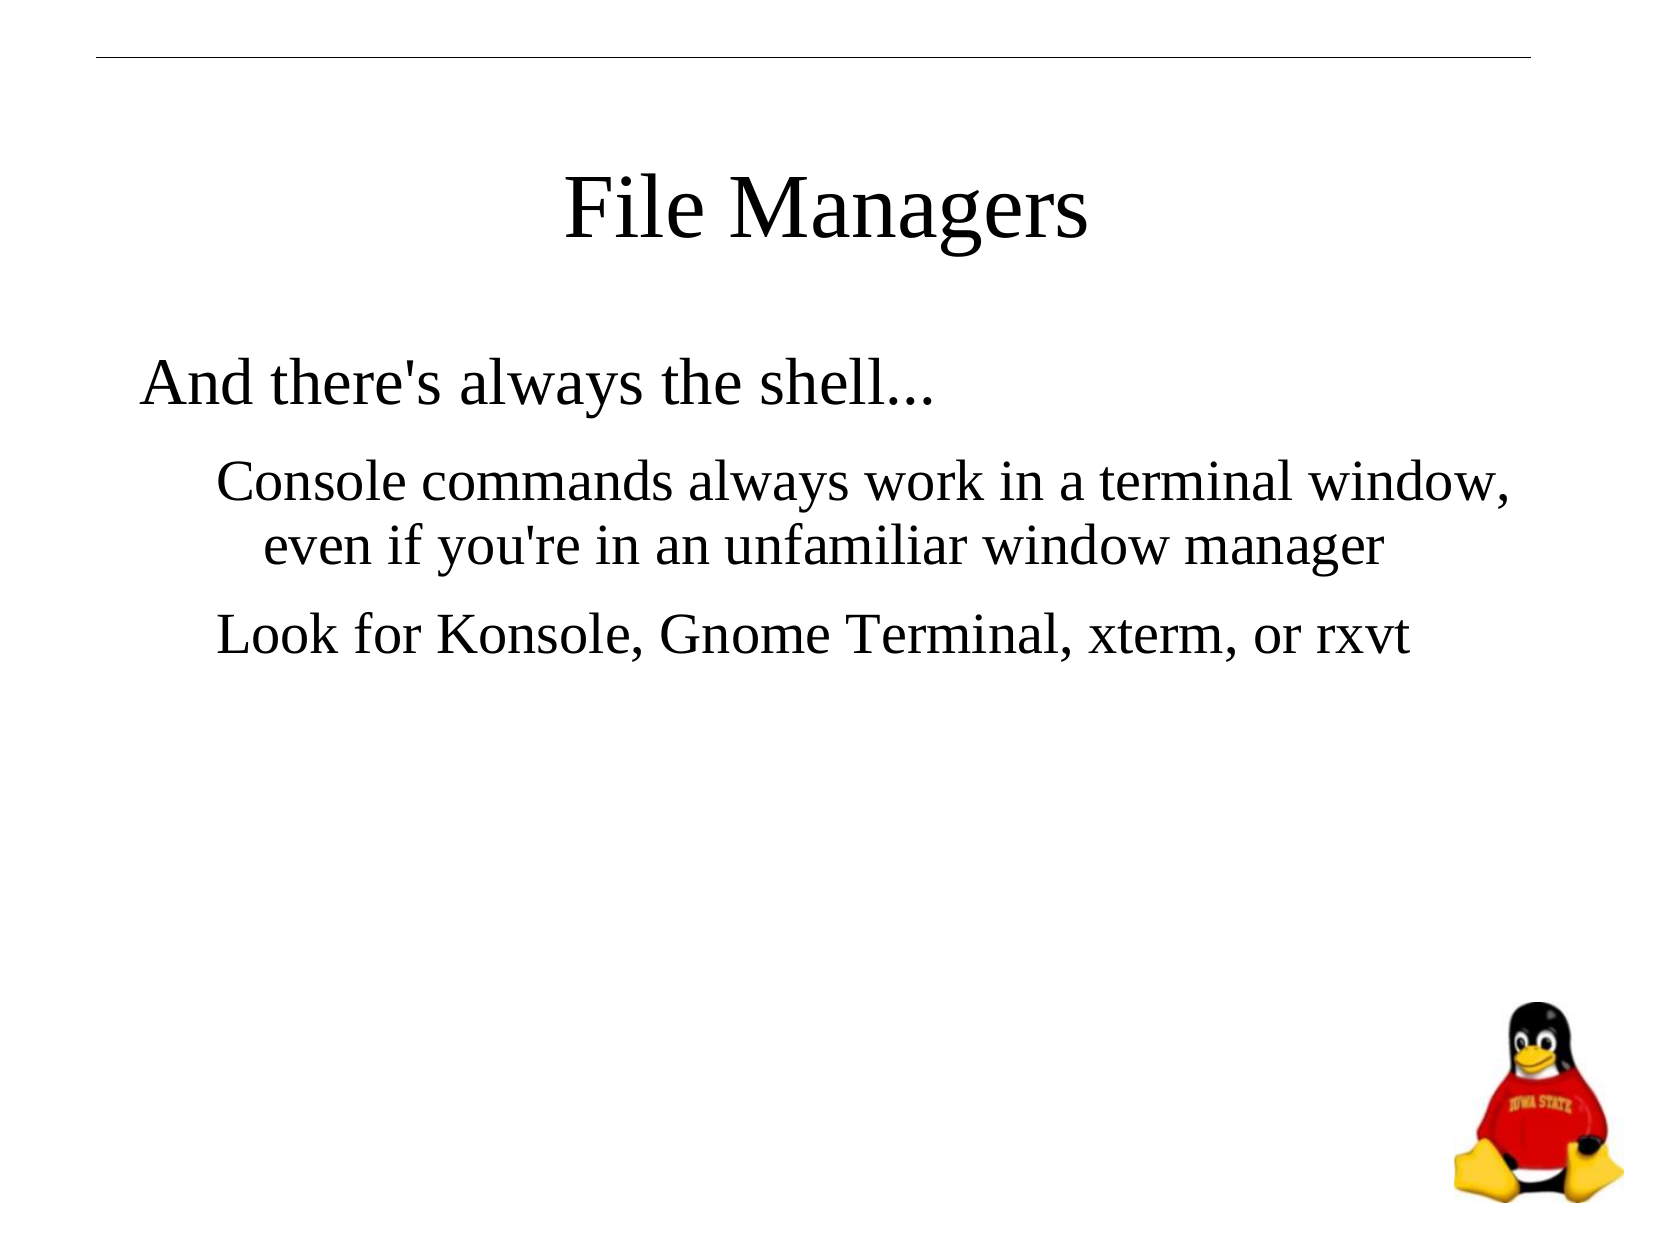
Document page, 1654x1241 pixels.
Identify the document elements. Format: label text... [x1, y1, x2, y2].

list And there's always the shell... Console commands always work in a terminal window, even if you're in an unfamiliar window manager Look for Konsole, Gnome Terminal, xterm, or rxvt [121, 344, 1534, 1127]
title File Managers [121, 102, 1534, 310]
picture [1454, 1002, 1624, 1203]
